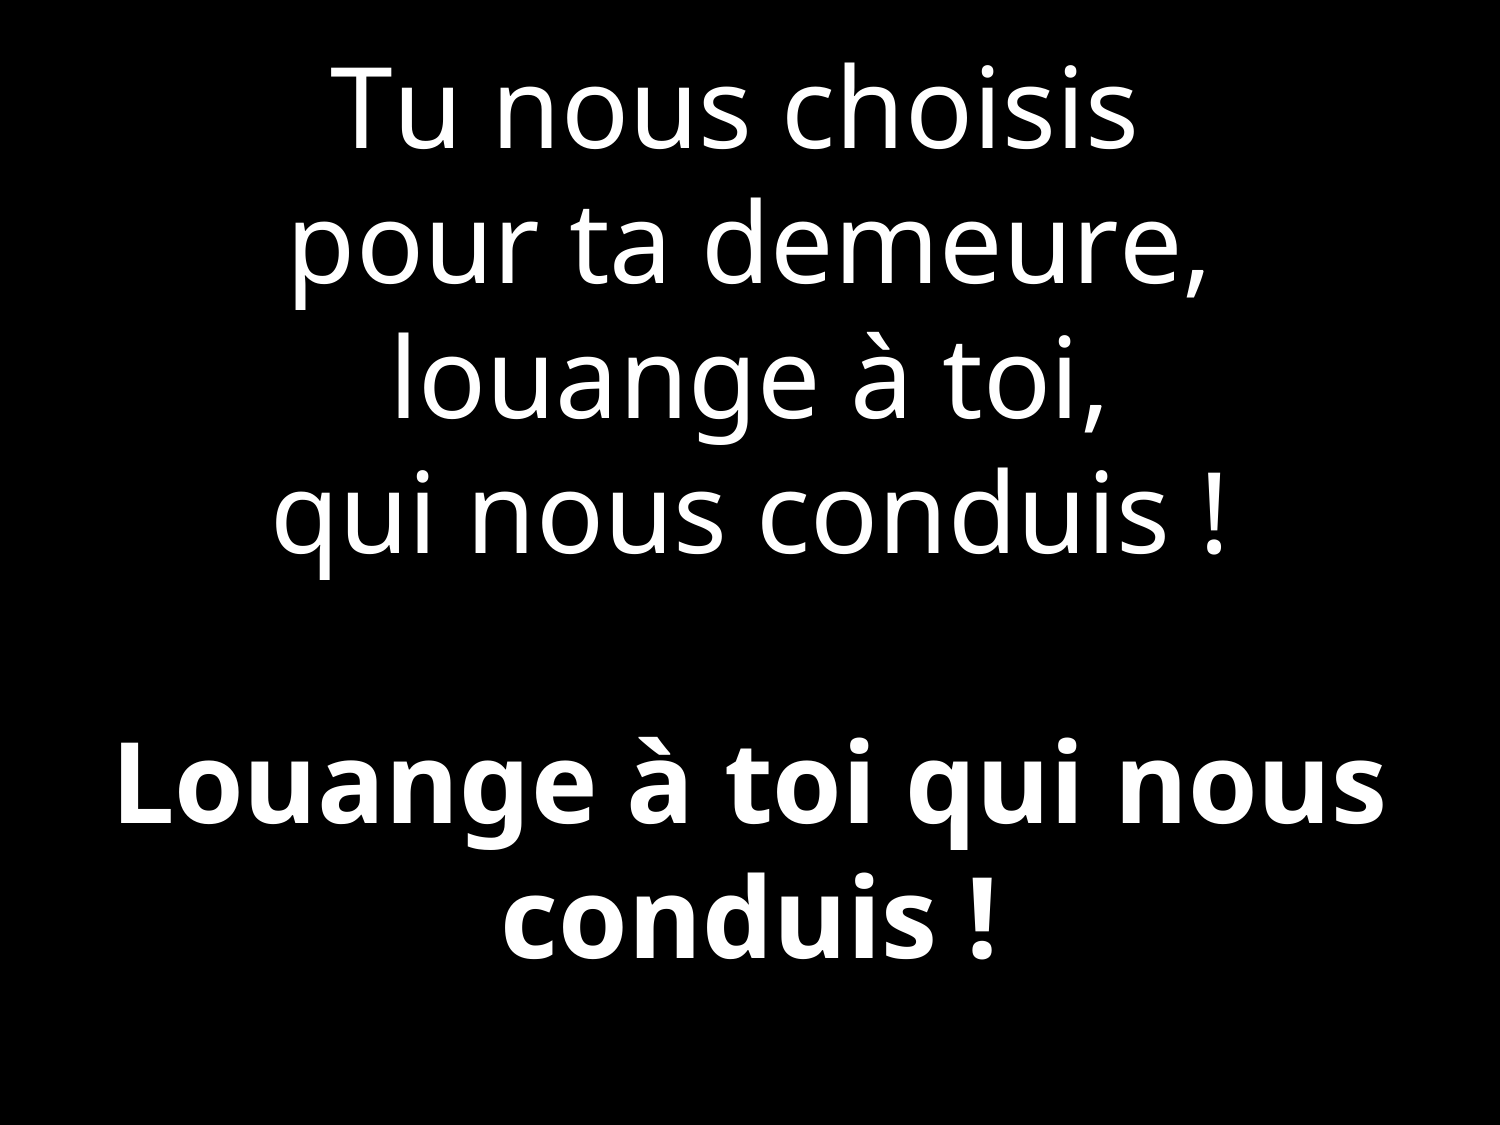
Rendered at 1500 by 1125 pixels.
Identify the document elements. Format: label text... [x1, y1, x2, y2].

text_box Tu nous choisis pour ta demeure, louange à toi, qui nous conduis ! Louange à toi qui nous conduis ! [0, 66, 1500, 591]
